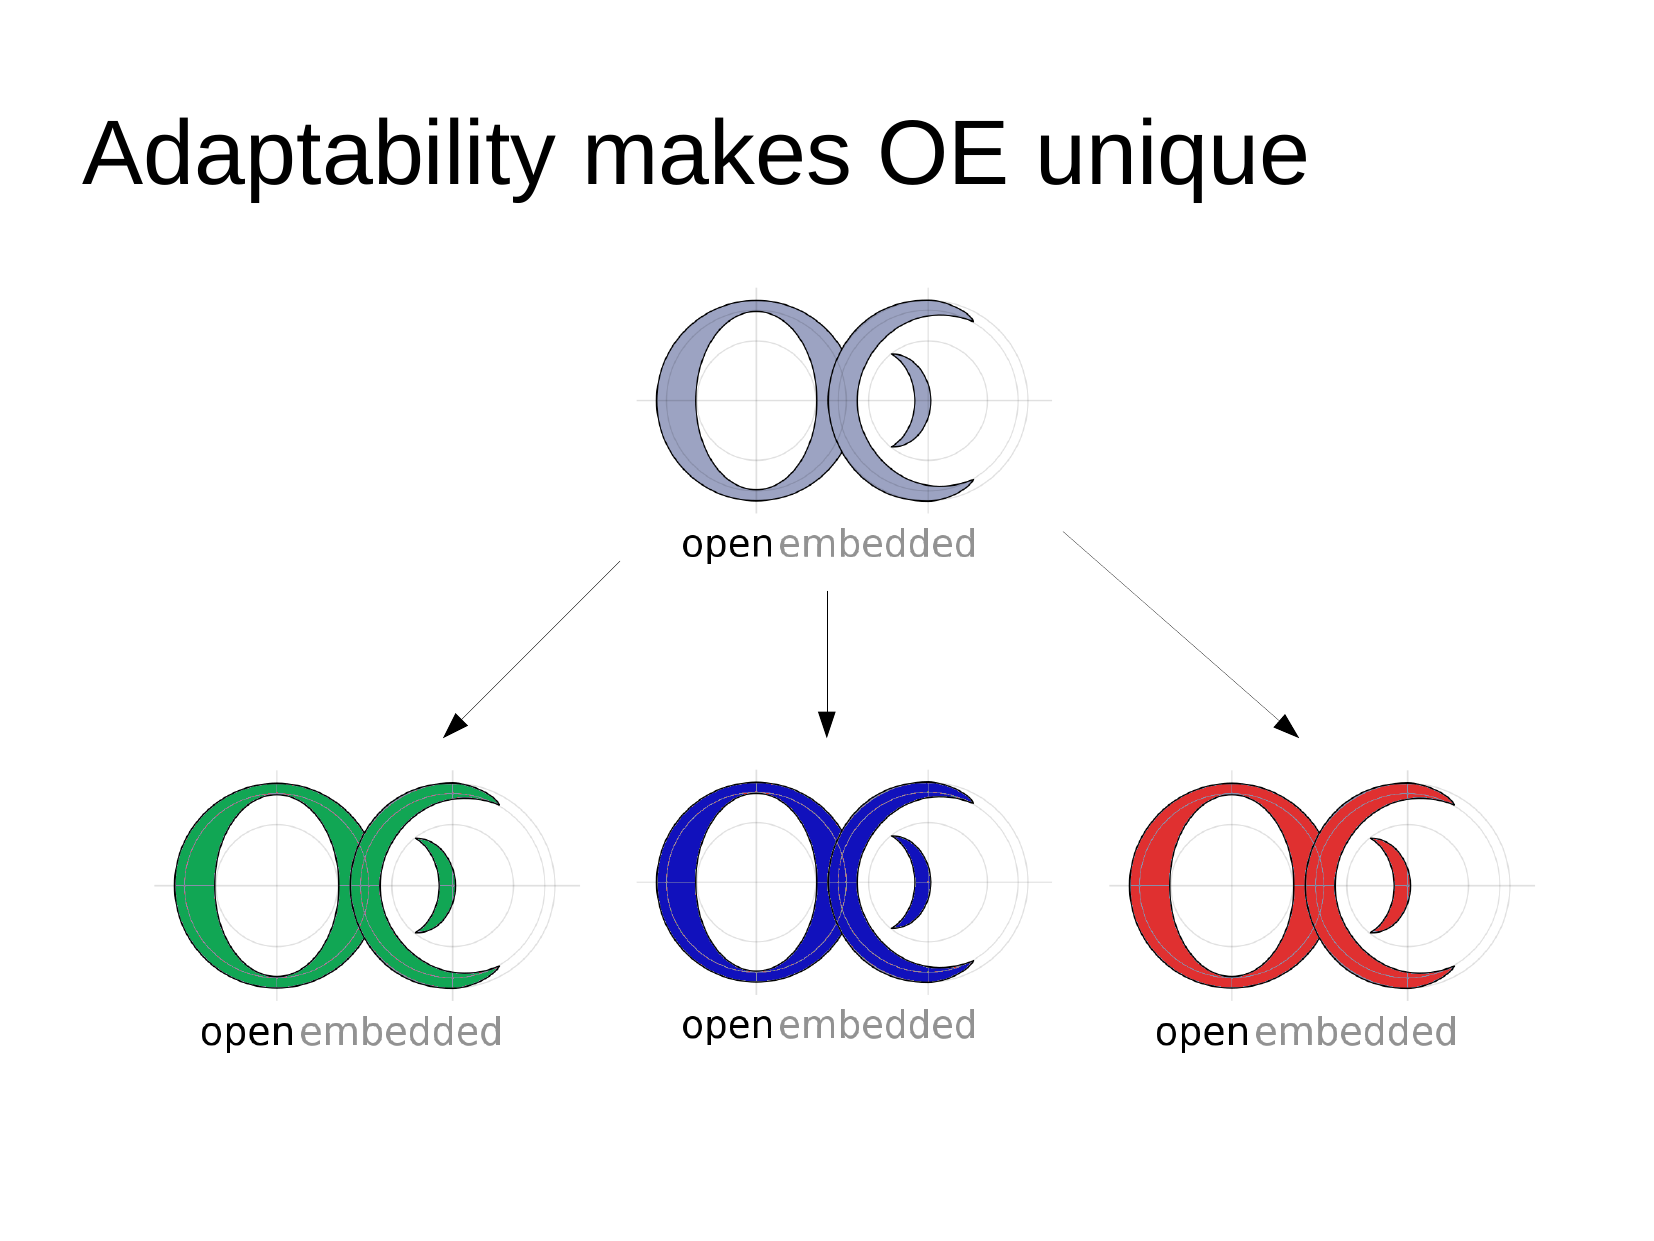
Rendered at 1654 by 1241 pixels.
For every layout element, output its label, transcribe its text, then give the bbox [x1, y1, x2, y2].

picture [1092, 738, 1546, 1080]
picture [137, 738, 591, 1080]
picture [620, 257, 1063, 591]
picture [620, 738, 1063, 1072]
title Adaptability makes OE unique [82, 49, 1571, 257]
